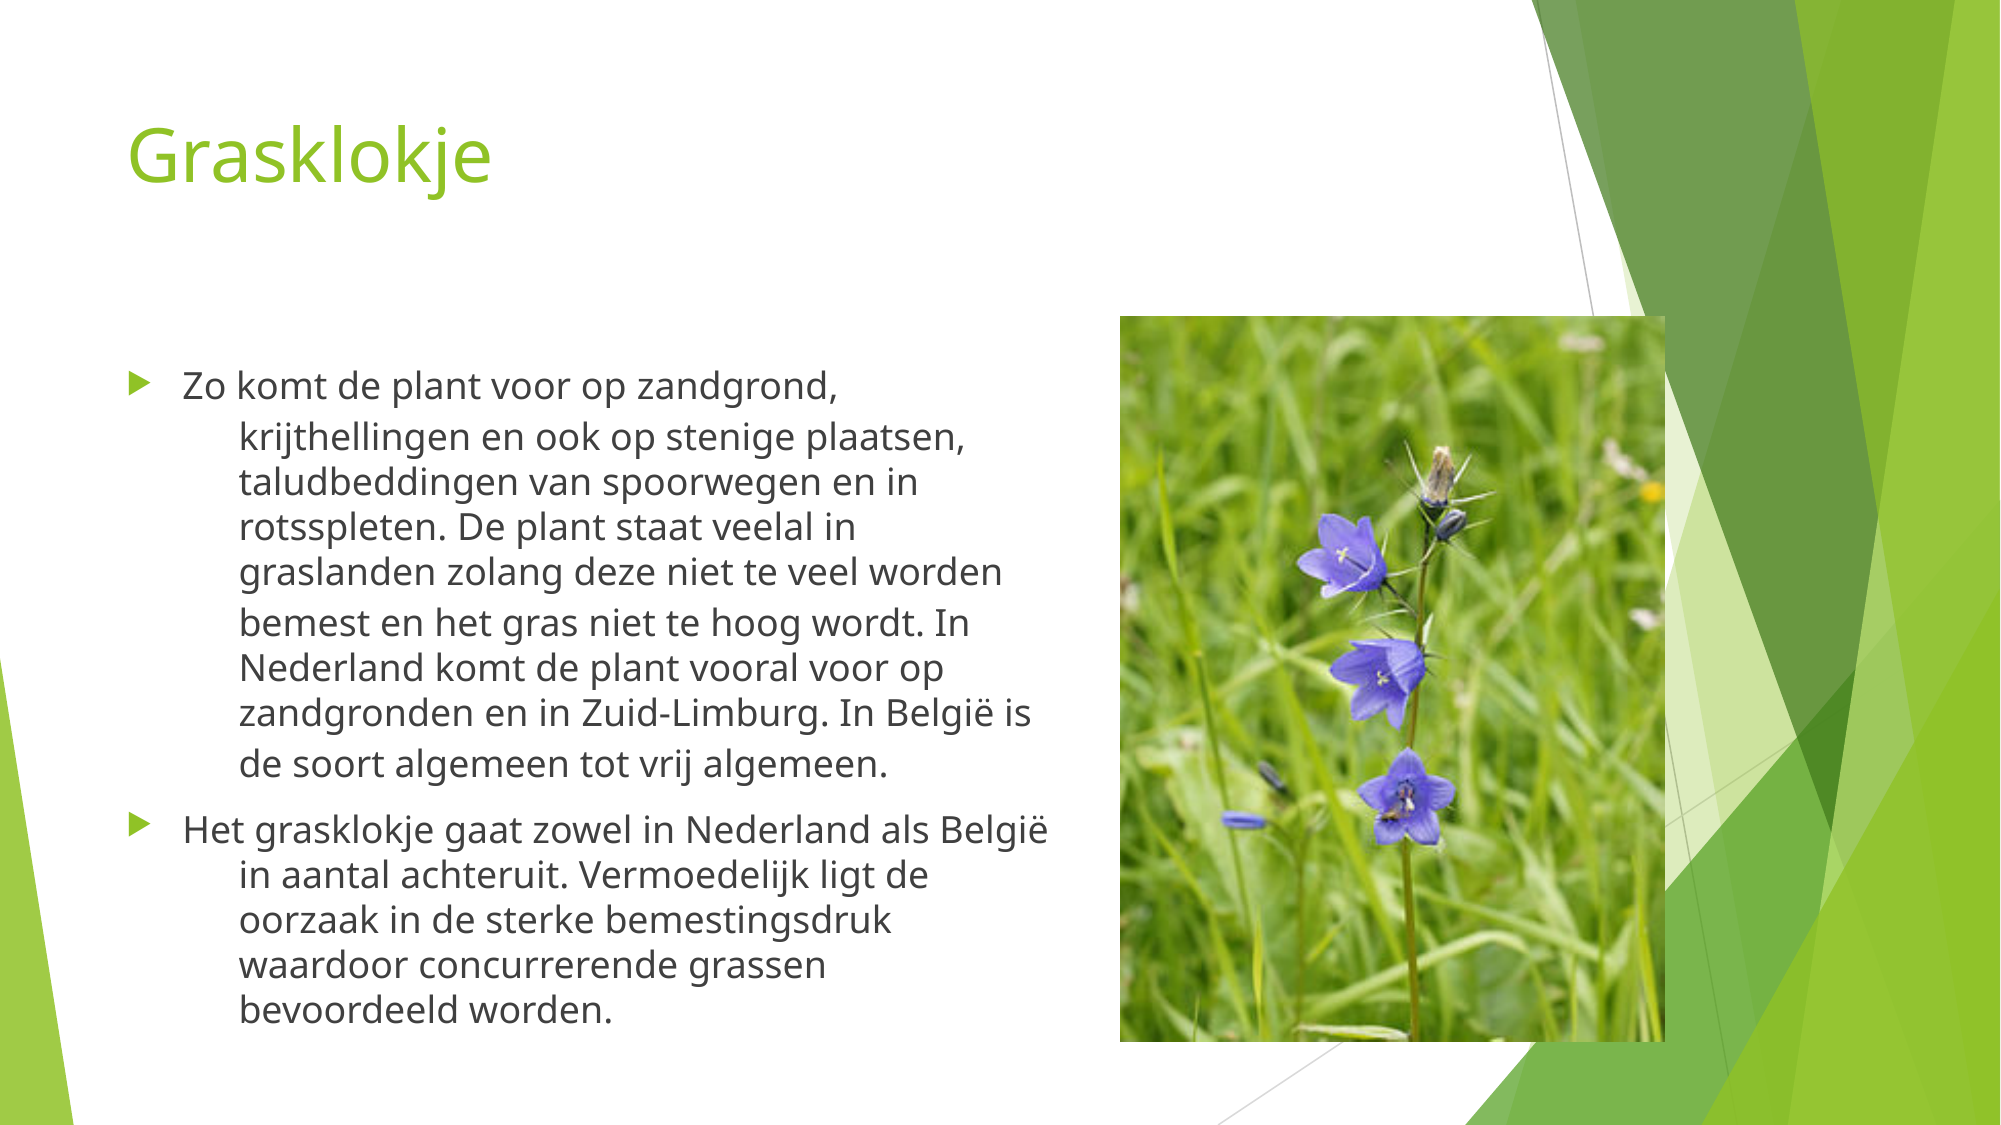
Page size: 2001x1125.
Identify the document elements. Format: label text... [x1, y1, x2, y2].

list Zo komt de plant voor op zandgrond, krijthellingen en ook op stenige plaatsen, taludbeddingen van spoorwegen en in rotsspleten. De plant staat veelal in graslanden zolang deze niet te veel worden bemest en het gras niet te hoog wordt. In Nederland komt de plant vooral voor op zandgronden en in Zuid-Limburg. In België is de soort algemeen tot vrij algemeen. Het grasklokje gaat zowel in Nederland als België in aantal achteruit. Vermoedelijk ligt de oorzaak in de sterke bemestingsdruk waardoor concurrerende grassen bevoordeeld worden. [111, 354, 1066, 1082]
picture [1120, 316, 1665, 1042]
title Grasklokje [111, 99, 1522, 317]
